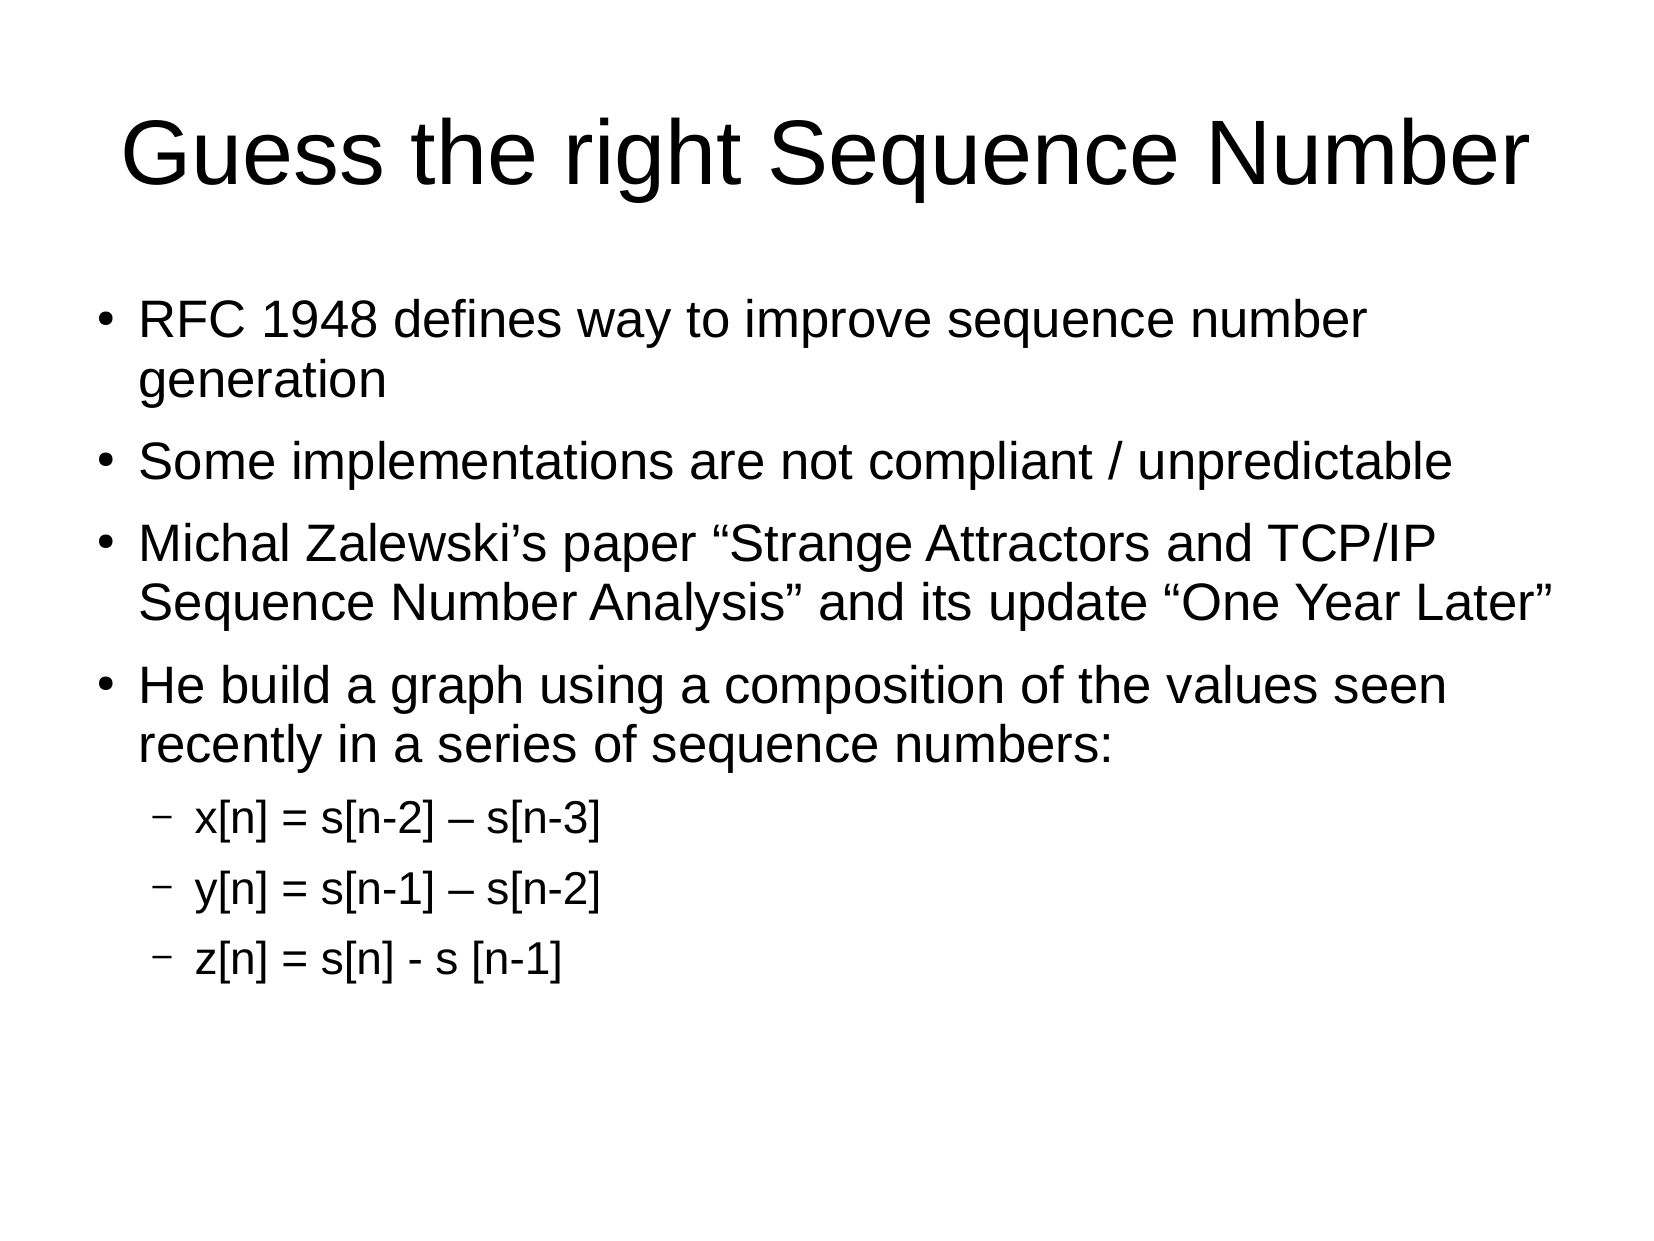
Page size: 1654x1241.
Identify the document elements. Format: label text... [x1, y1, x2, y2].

list RFC 1948 defines way to improve sequence number generation Some implementations are not compliant / unpredictable Michal Zalewski’s paper “Strange Attractors and TCP/IP Sequence Number Analysis” and its update “One Year Later” He build a graph using a composition of the values seen recently in a series of sequence numbers: x[n] = s[n-2] – s[n-3] y[n] = s[n-1] – s[n-2] z[n] = s[n] - s [n-1] [82, 290, 1571, 1010]
title Guess the right Sequence Number [82, 49, 1571, 257]
